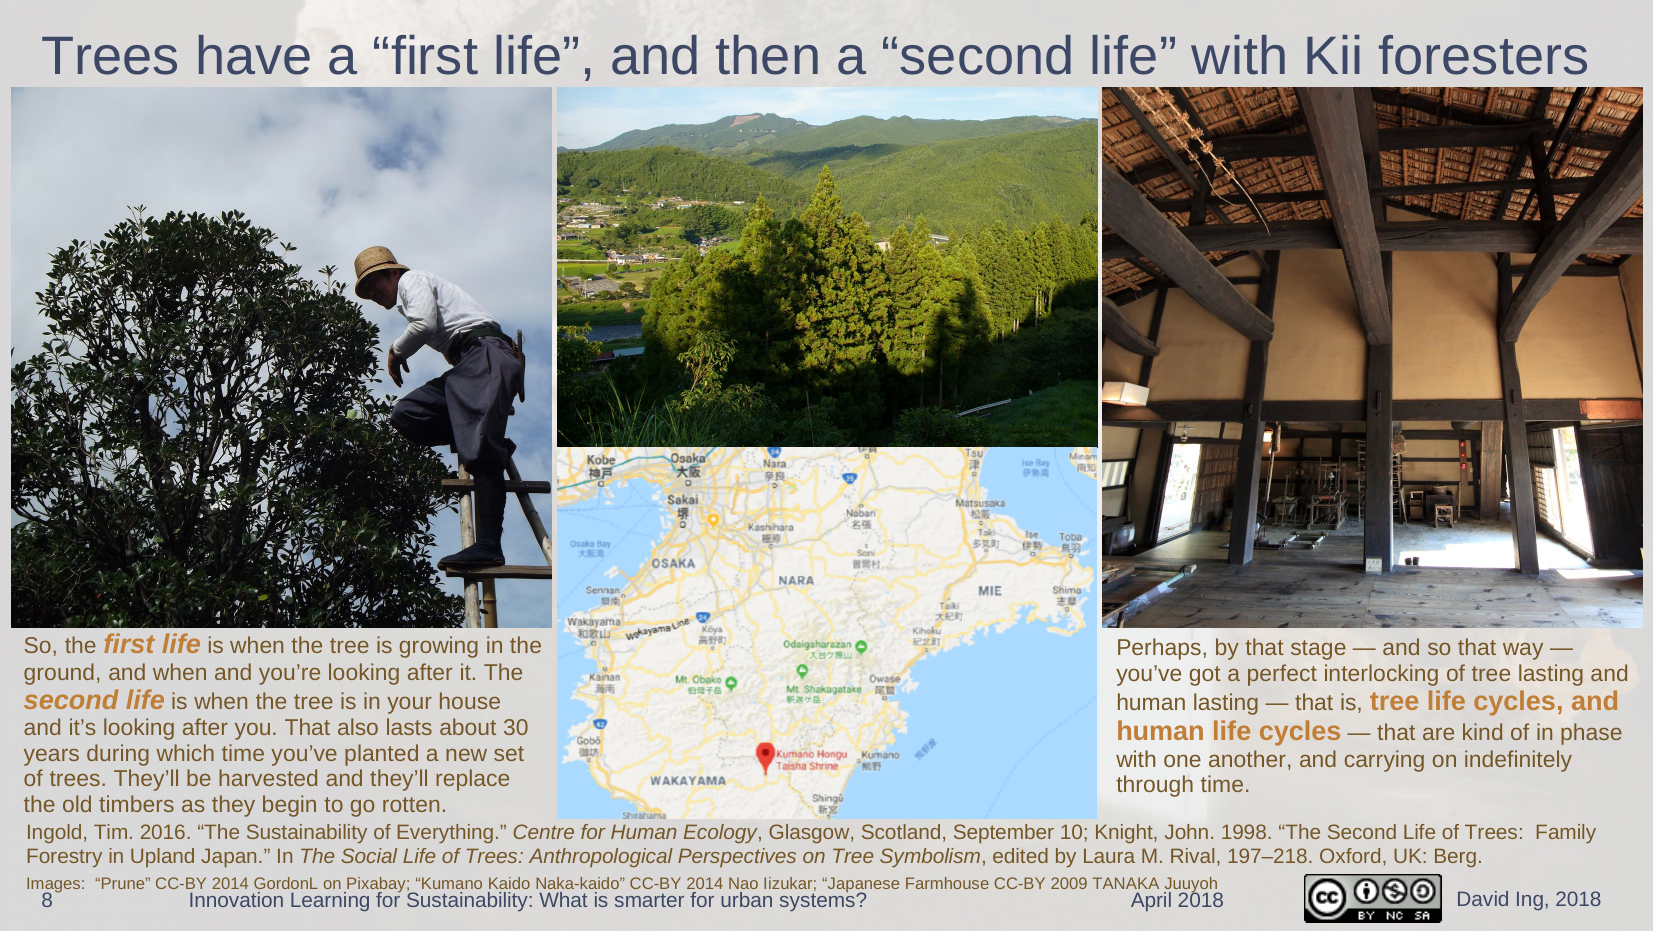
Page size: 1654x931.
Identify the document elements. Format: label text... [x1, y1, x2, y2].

picture [11, 87, 552, 628]
text_box Images: “Prune” CC-BY 2014 GordonL on Pixabay; “Kumano Kaido Naka-kaido” CC-BY 2014 Nao Iizukar; “Japanese Farmhouse CC-BY 2009 TANAKA Juuyoh [11, 866, 1642, 901]
picture [1102, 87, 1643, 627]
text_box So, the first life is when the tree is growing in the ground, and when and you’re looking after it. The second life is when the tree is in your house and it’s looking after you. That also lasts about 30 years during which time you’ve planted a new set of trees. They’ll be harvested and they’ll replace the old timbers as they begin to go rotten. [9, 621, 559, 825]
picture [557, 87, 1098, 819]
text_box Perhaps, by that stage — and so that way — you’ve got a perfect interlocking of tree lasting and human lasting — that is, tree life cycles, and human life cycles — that are kind of in phase with one another, and carrying on indefinitely through time. [1101, 627, 1652, 830]
text_box Ingold, Tim. 2016. “The Sustainability of Everything.” Centre for Human Ecology, Glasgow, Scotland, September 10; Knight, John. 1998. “The Second Life of Trees: Family Forestry in Upland Japan.” In The Social Life of Trees: Anthropological Perspectives on Tree Symbolism, edited by Laura M. Rival, 197–218. Oxford, UK: Berg. [11, 813, 1651, 876]
picture [1304, 901, 1442, 923]
title Trees have a “first life”, and then a “second life” with Kii foresters [41, 30, 1613, 190]
text_box Value-elevating co-creation Providers and customer mutually experience, and then improve [0, 0, 1653, 931]
